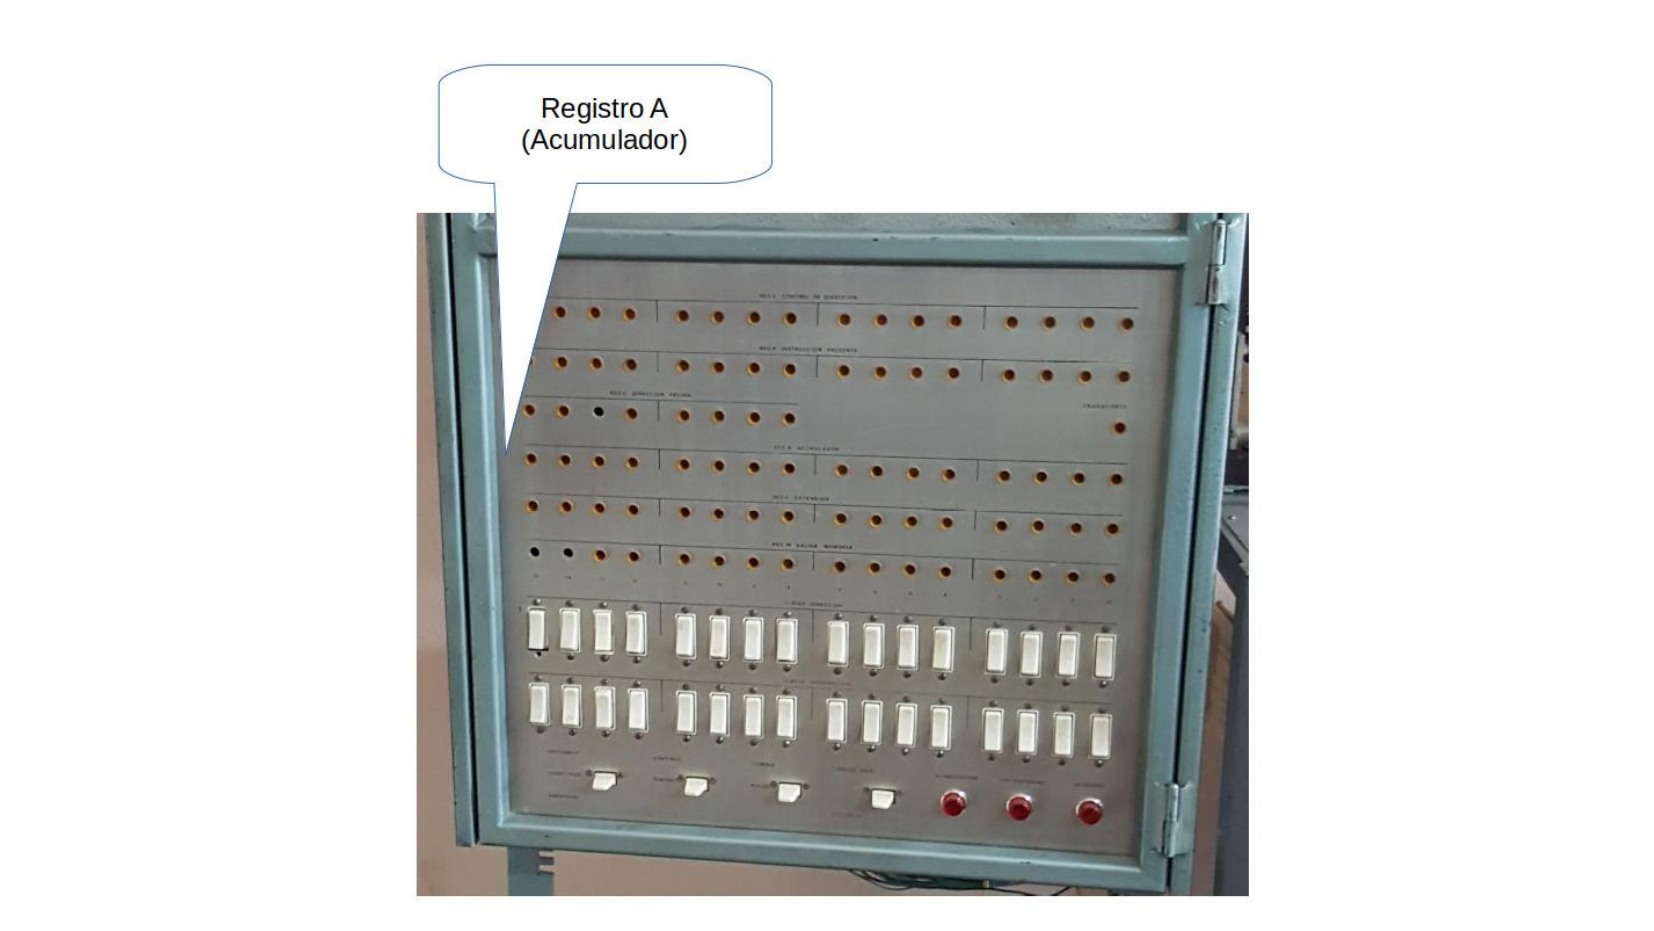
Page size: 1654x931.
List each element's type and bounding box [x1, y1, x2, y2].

picture [375, 3, 1293, 931]
